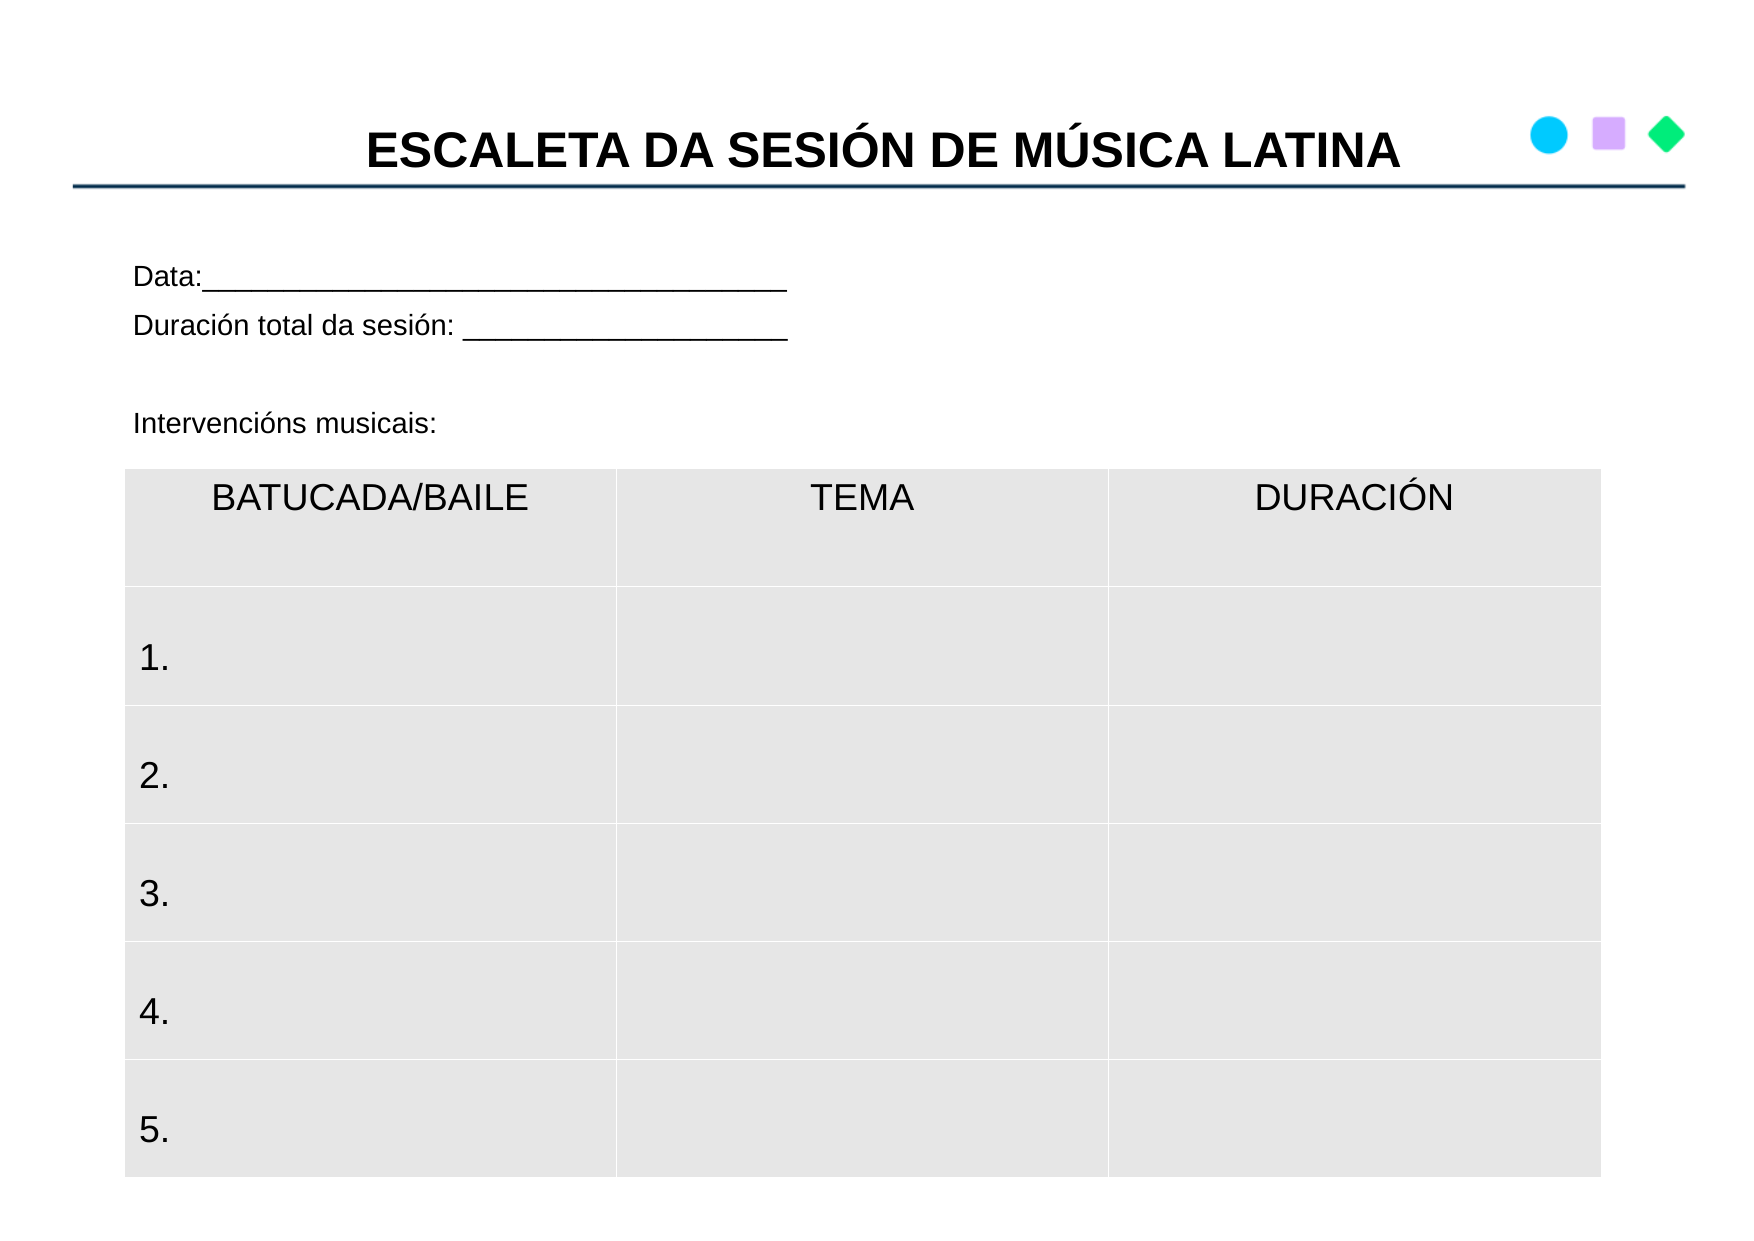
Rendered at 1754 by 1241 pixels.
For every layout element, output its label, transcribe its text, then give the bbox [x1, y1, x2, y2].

picture [59, 88, 1695, 211]
table_header BATUCADA/BAILE [125, 469, 616, 586]
table_cell 1. [125, 587, 616, 705]
table_header TEMA [617, 469, 1108, 586]
table_cell [617, 587, 1108, 705]
table_cell 4. [125, 942, 616, 1059]
table_cell [1109, 587, 1601, 705]
table_cell [617, 1060, 1108, 1177]
text_box Data:____________________________________ Duración total da sesión: ____________________ Intervencións musicais: [118, 236, 1684, 546]
table_cell 2. [125, 706, 616, 823]
table_cell [617, 824, 1108, 941]
table_cell 5. [125, 1060, 616, 1177]
table_cell [1109, 706, 1601, 823]
table_header DURACIÓN [1109, 469, 1601, 586]
table_cell [1109, 824, 1601, 941]
table_cell [617, 942, 1108, 1059]
table_cell [1109, 942, 1601, 1059]
table_cell [1109, 1060, 1601, 1177]
table_cell 3. [125, 824, 616, 941]
table_cell [617, 706, 1108, 823]
